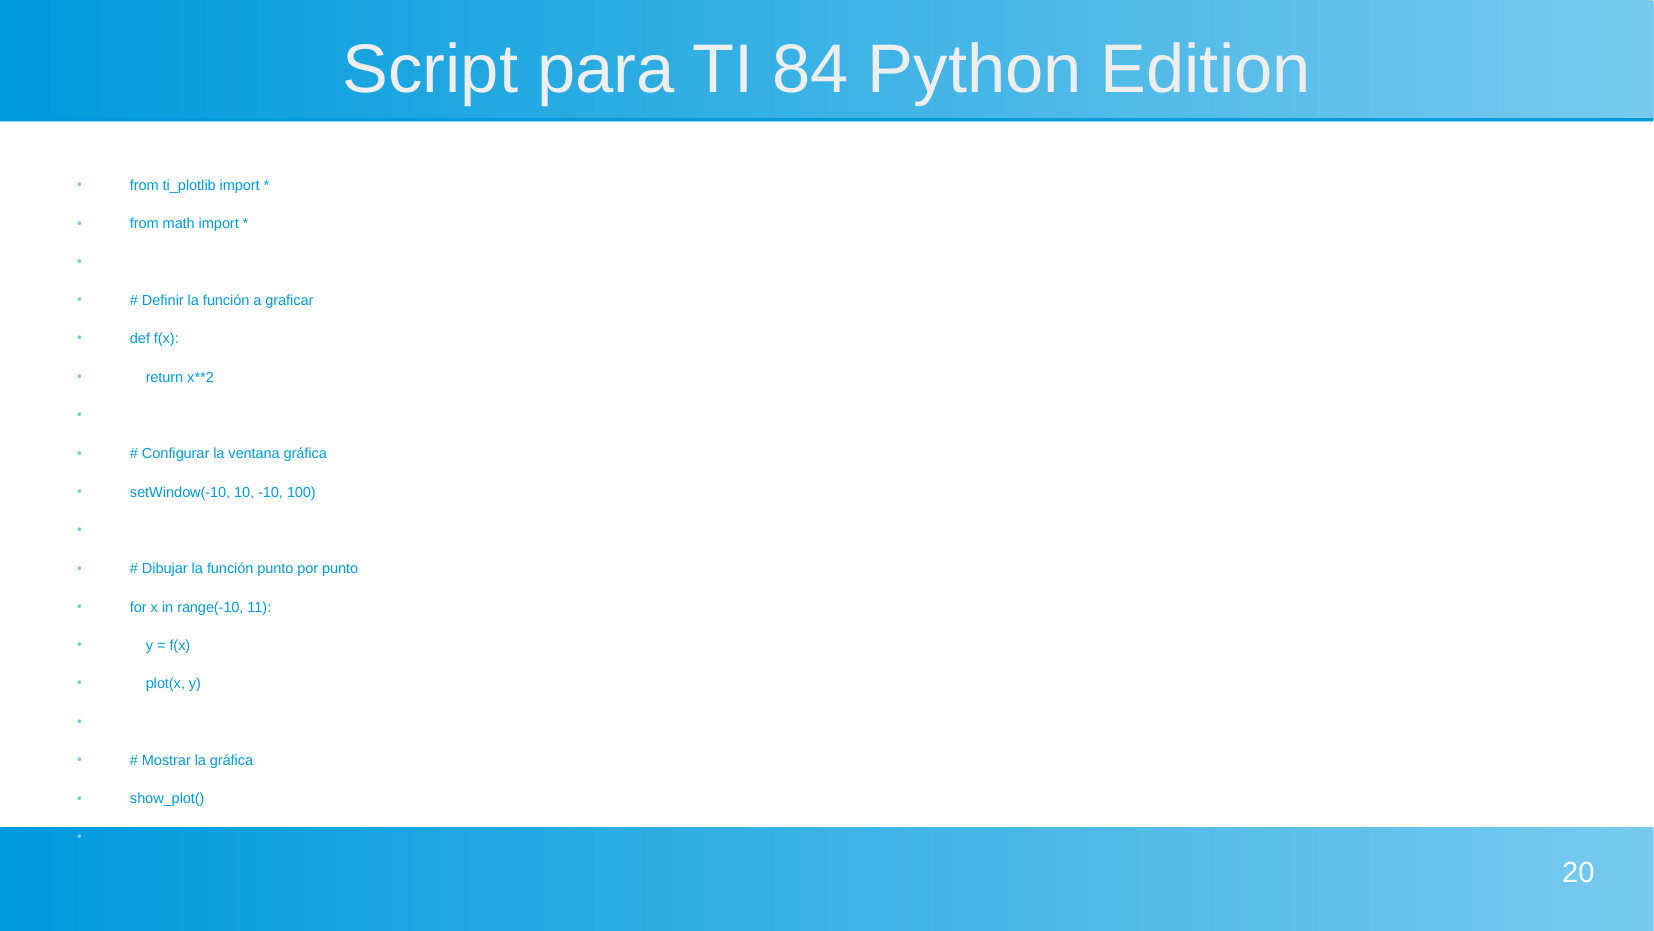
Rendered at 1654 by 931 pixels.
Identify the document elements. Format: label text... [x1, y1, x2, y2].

title Script para TI 84 Python Edition [59, 29, 1595, 108]
picture [138, 792, 142, 803]
list from ti_plotlib import * from math import * # Definir la función a graficar def f(x): return x**2 # Configurar la ventana gráfica setWindow(-10, 10, -10, 100) # Dibujar la función punto por punto for x in range(-10, 11): y = f(x) plot(x, y) # Mostrar la gráfica show_plot() [59, 177, 1595, 768]
